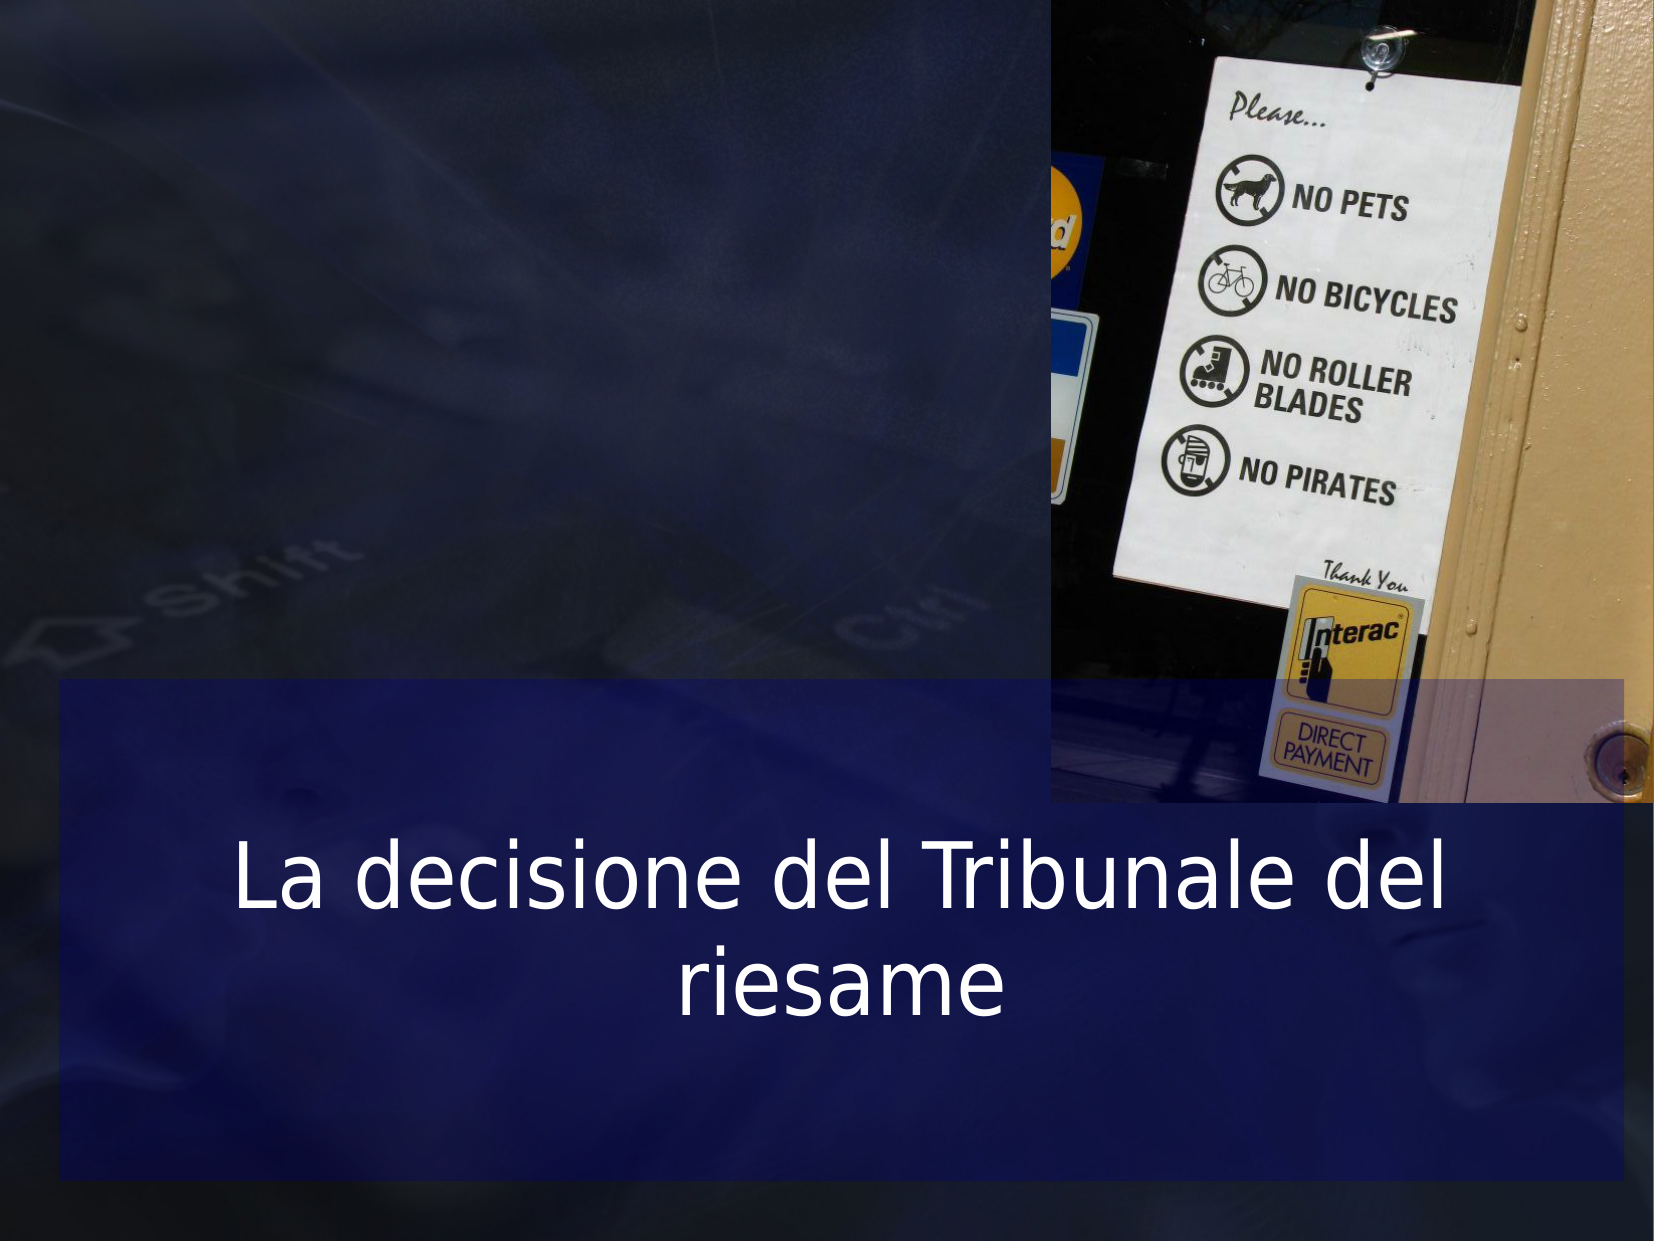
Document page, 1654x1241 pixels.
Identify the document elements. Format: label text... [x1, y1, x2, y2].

picture [0, 0, 1654, 1241]
title La decisione del Tribunale del riesame [59, 679, 1625, 1182]
